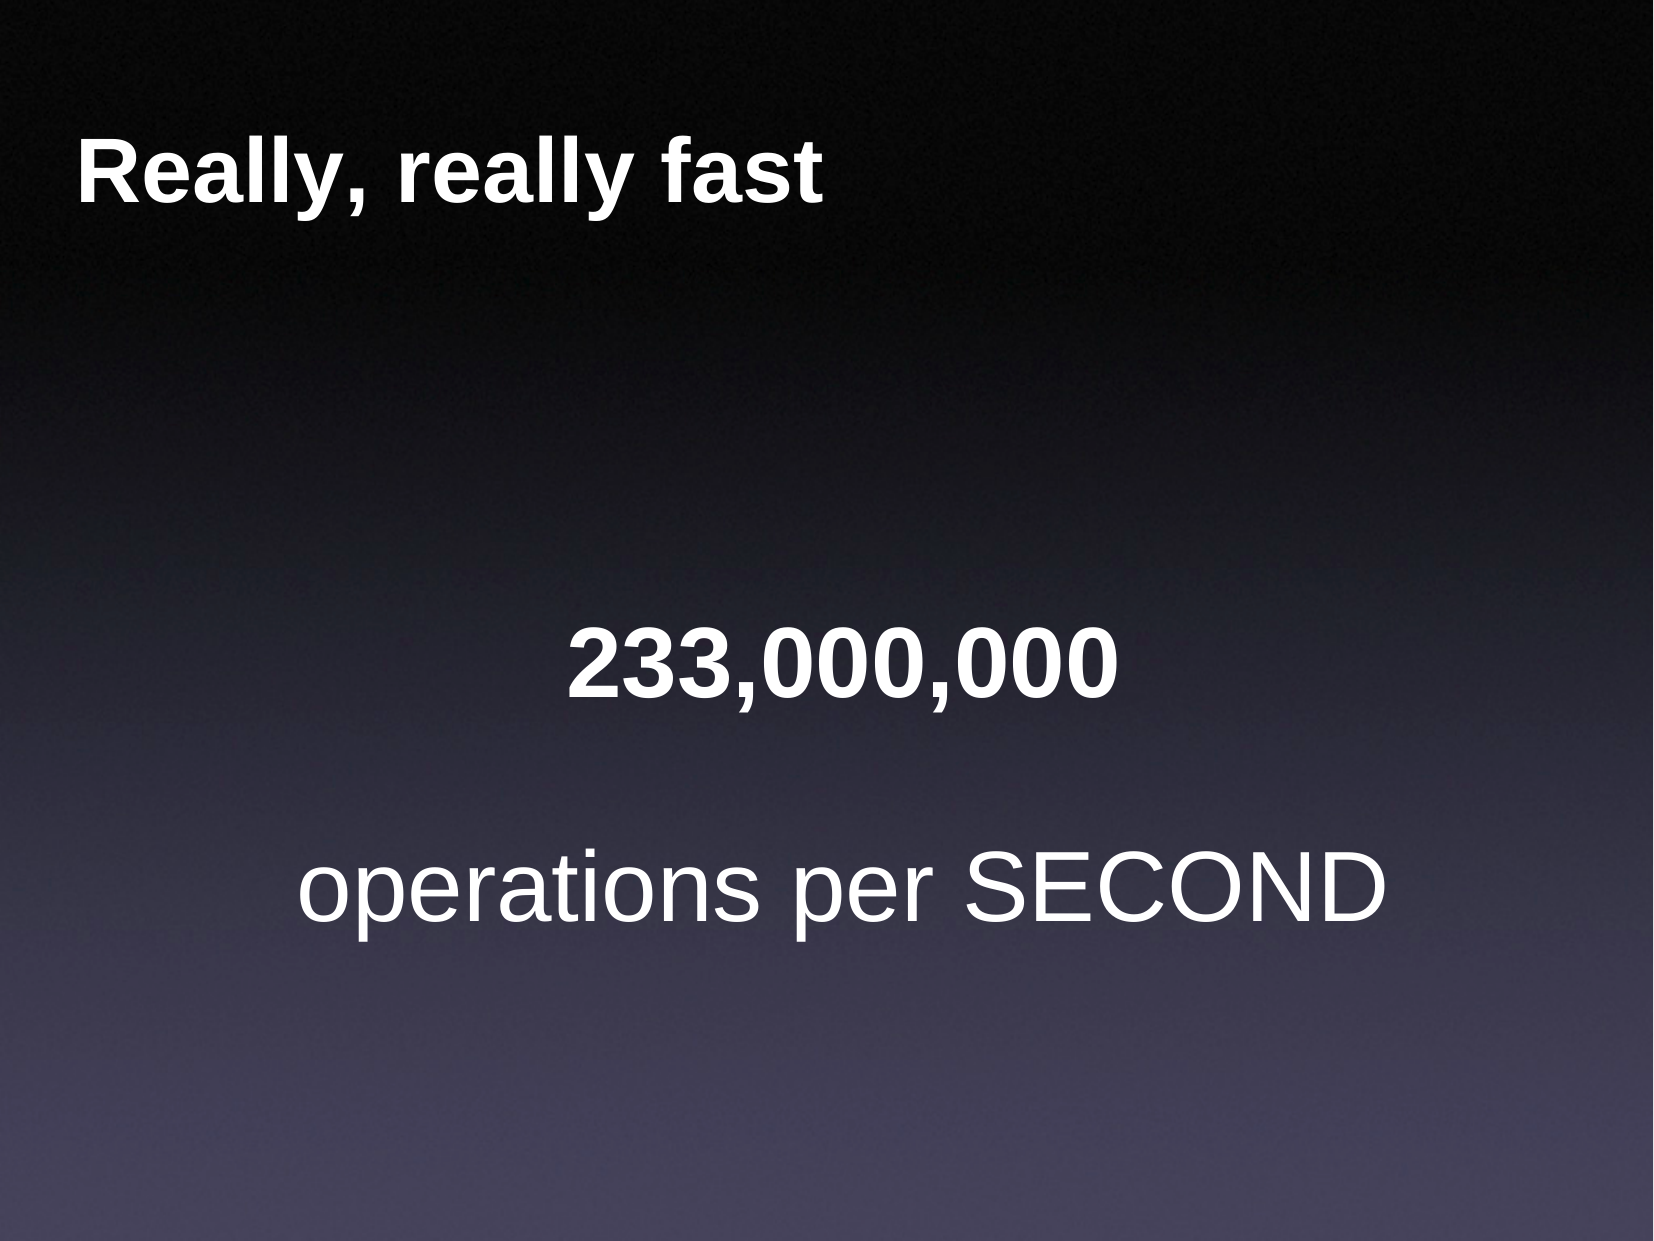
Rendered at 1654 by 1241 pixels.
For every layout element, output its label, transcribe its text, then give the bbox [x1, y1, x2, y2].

text_box 233,000,000 operations per SECOND [187, 600, 1501, 951]
picture [0, 0, 1654, 1241]
title Really, really fast [75, 75, 1563, 268]
